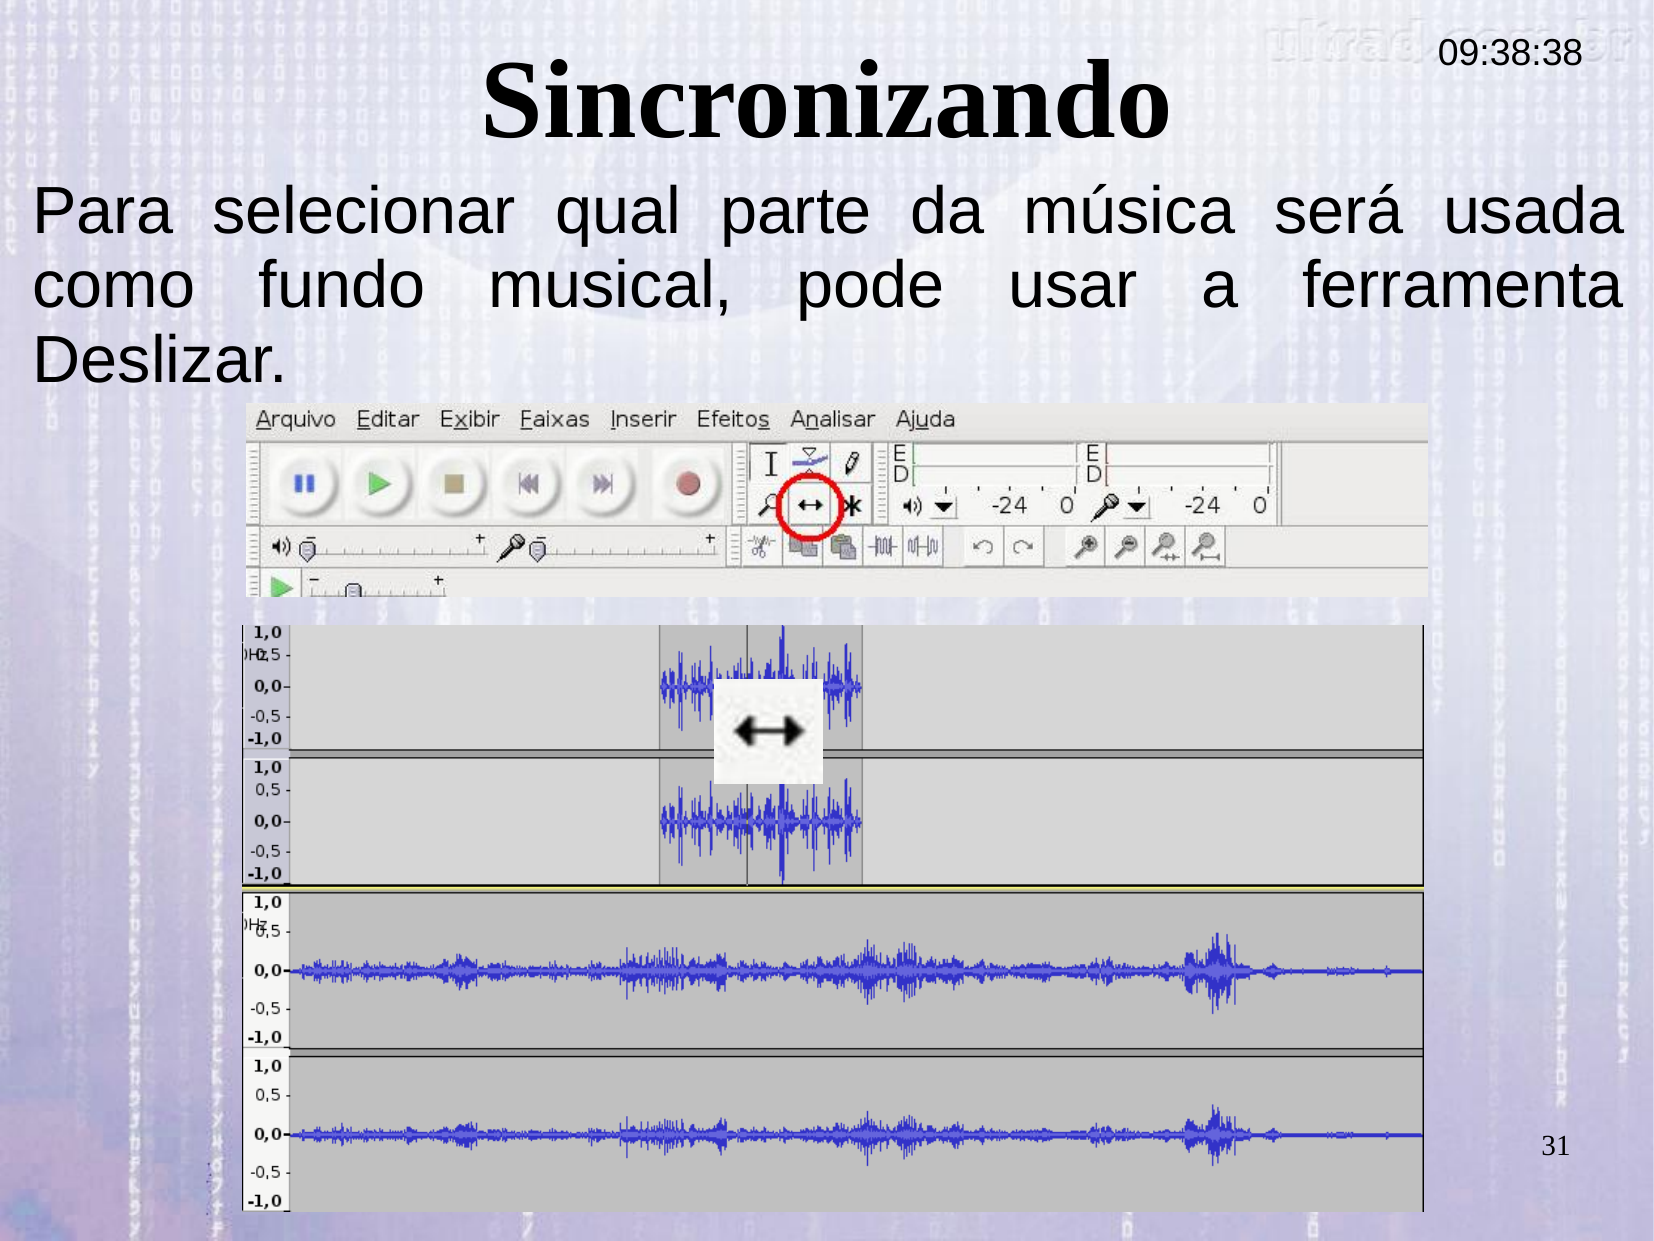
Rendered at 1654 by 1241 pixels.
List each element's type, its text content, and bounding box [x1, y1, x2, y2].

text_box 12:04:17 [1423, 23, 1631, 94]
text_box Para selecionar qual parte da música será usada como fundo musical, pode usar a ferramenta Deslizar. [17, 165, 1641, 405]
text_box Sincronizando [29, 29, 1625, 165]
picture [0, 0, 1654, 1241]
